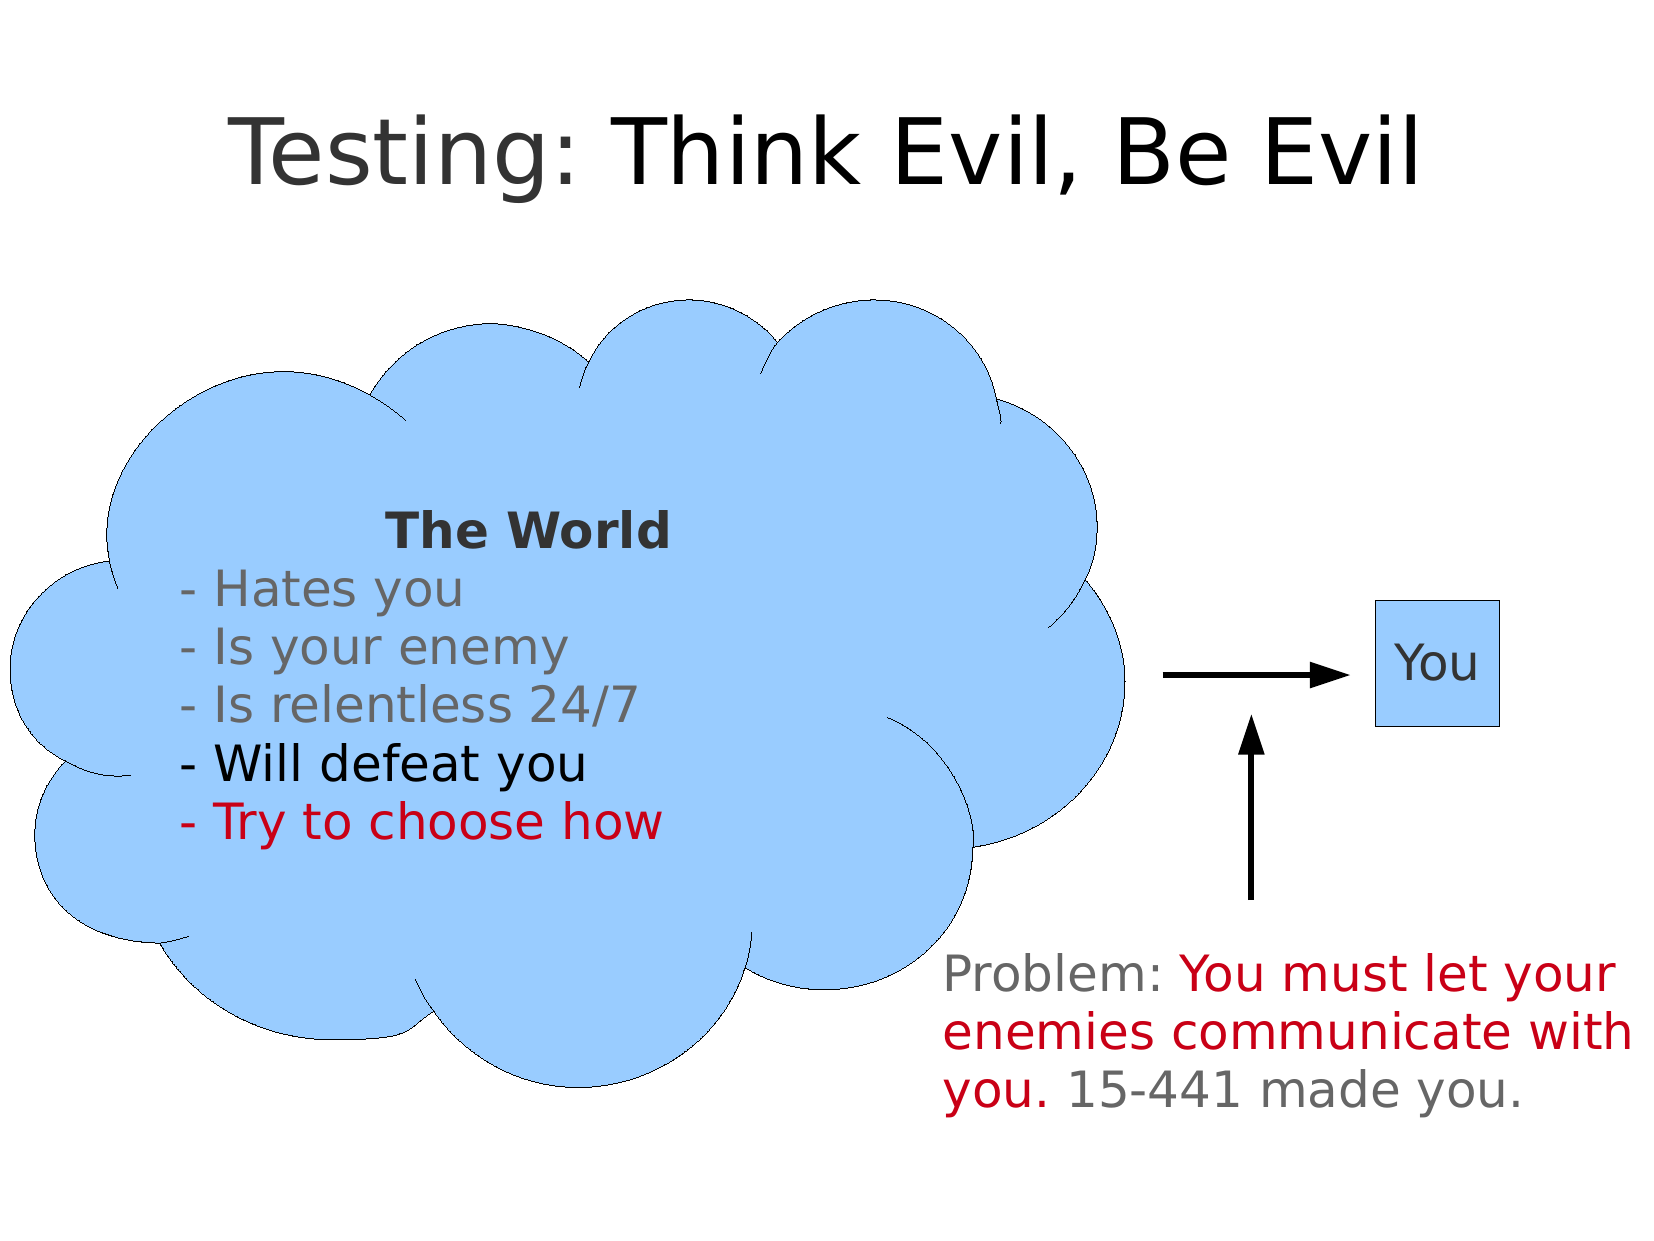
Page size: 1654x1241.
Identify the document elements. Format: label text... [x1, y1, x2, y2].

text_box You [1375, 600, 1500, 727]
text_box Problem: You must let your enemies communicate with you. 15-441 made you. [927, 937, 1651, 1128]
title Testing: Think Evil, Be Evil [82, 56, 1571, 250]
text_box The World - Hates you - Is your enemy - Is relentless 24/7 - Will defeat you - Try to choose how [10, 299, 1126, 1088]
